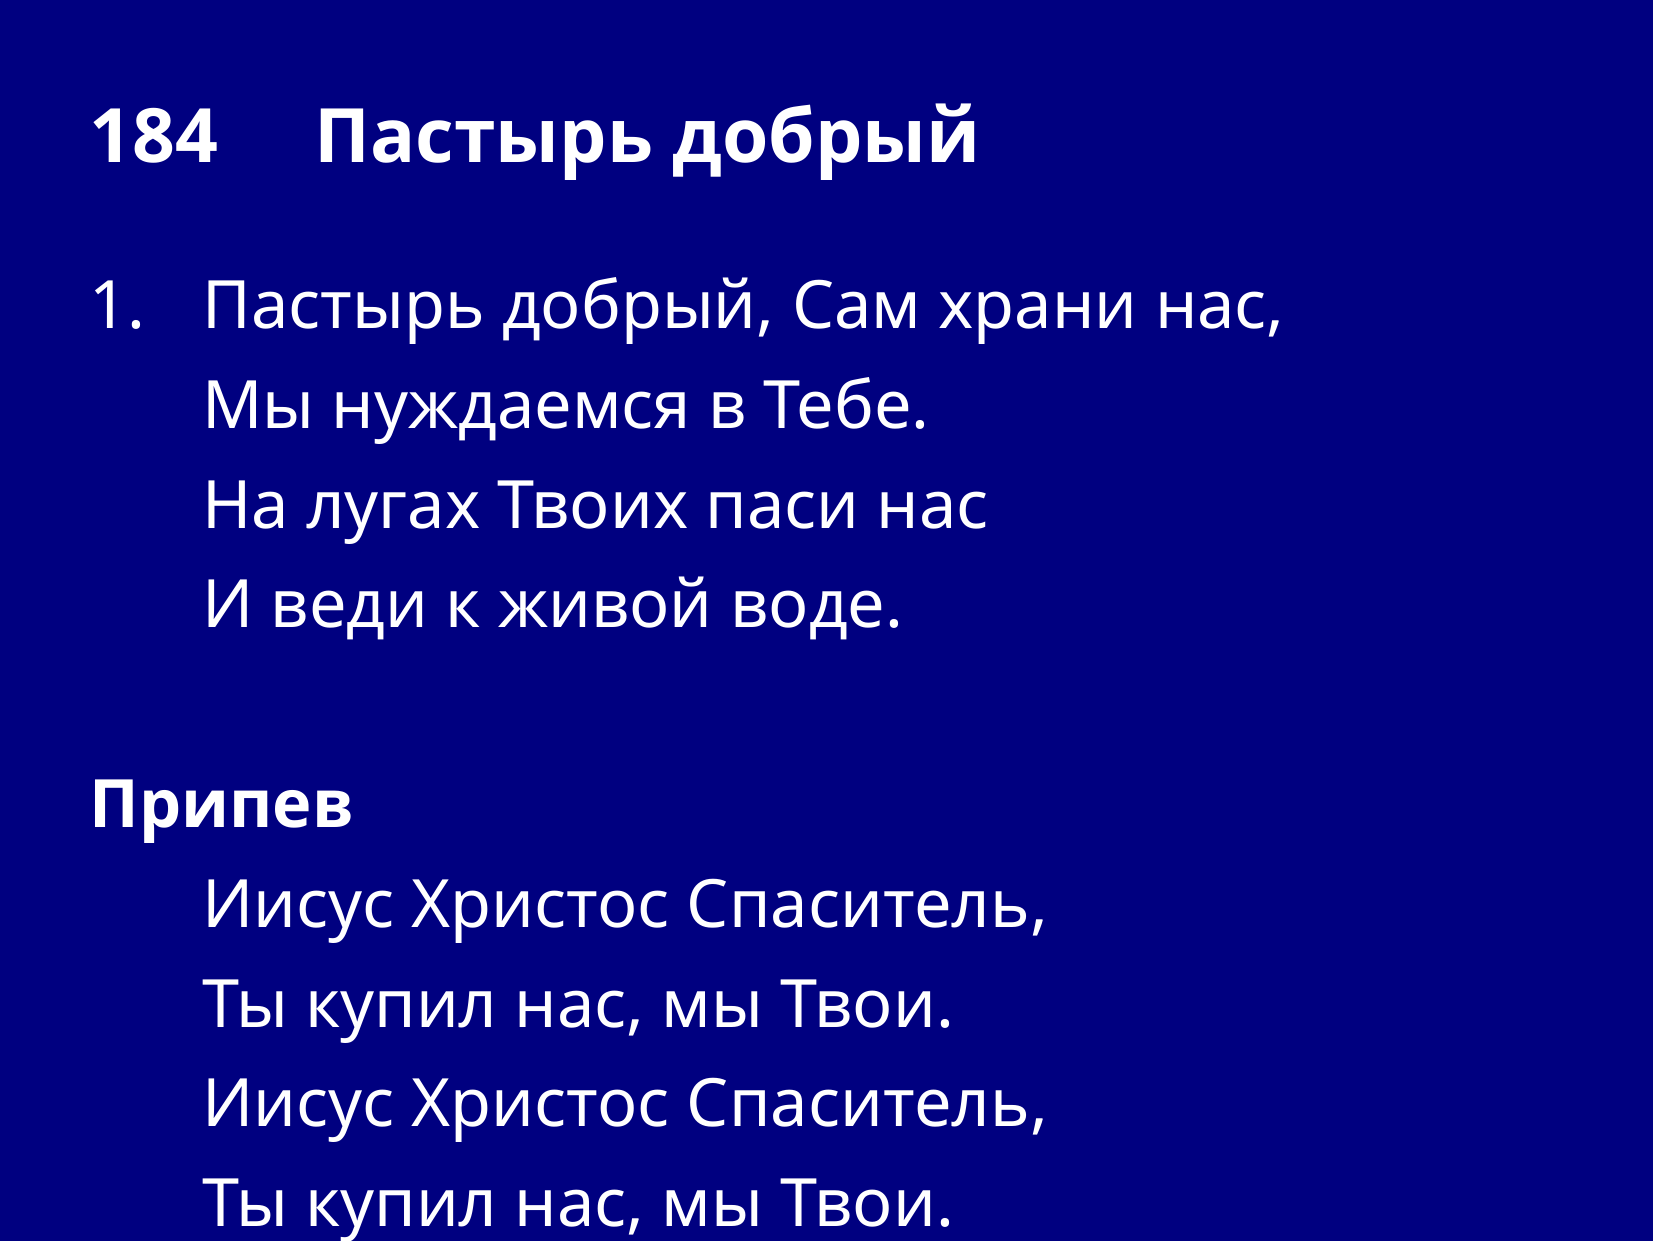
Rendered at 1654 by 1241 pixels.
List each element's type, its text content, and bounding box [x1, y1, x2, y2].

text_box 1. Пастырь добрый, Сам храни нас, Мы нуждаемся в Тебе. На лугах Твоих паси нас И веди к живой воде. Припев Иисус Христос Спаситель, Ты купил нас, мы Твои. Иисус Христос Спаситель, Ты купил нас, мы Твои. [75, 188, 1576, 1163]
text_box 184 Пастырь добрый [75, 75, 1576, 188]
